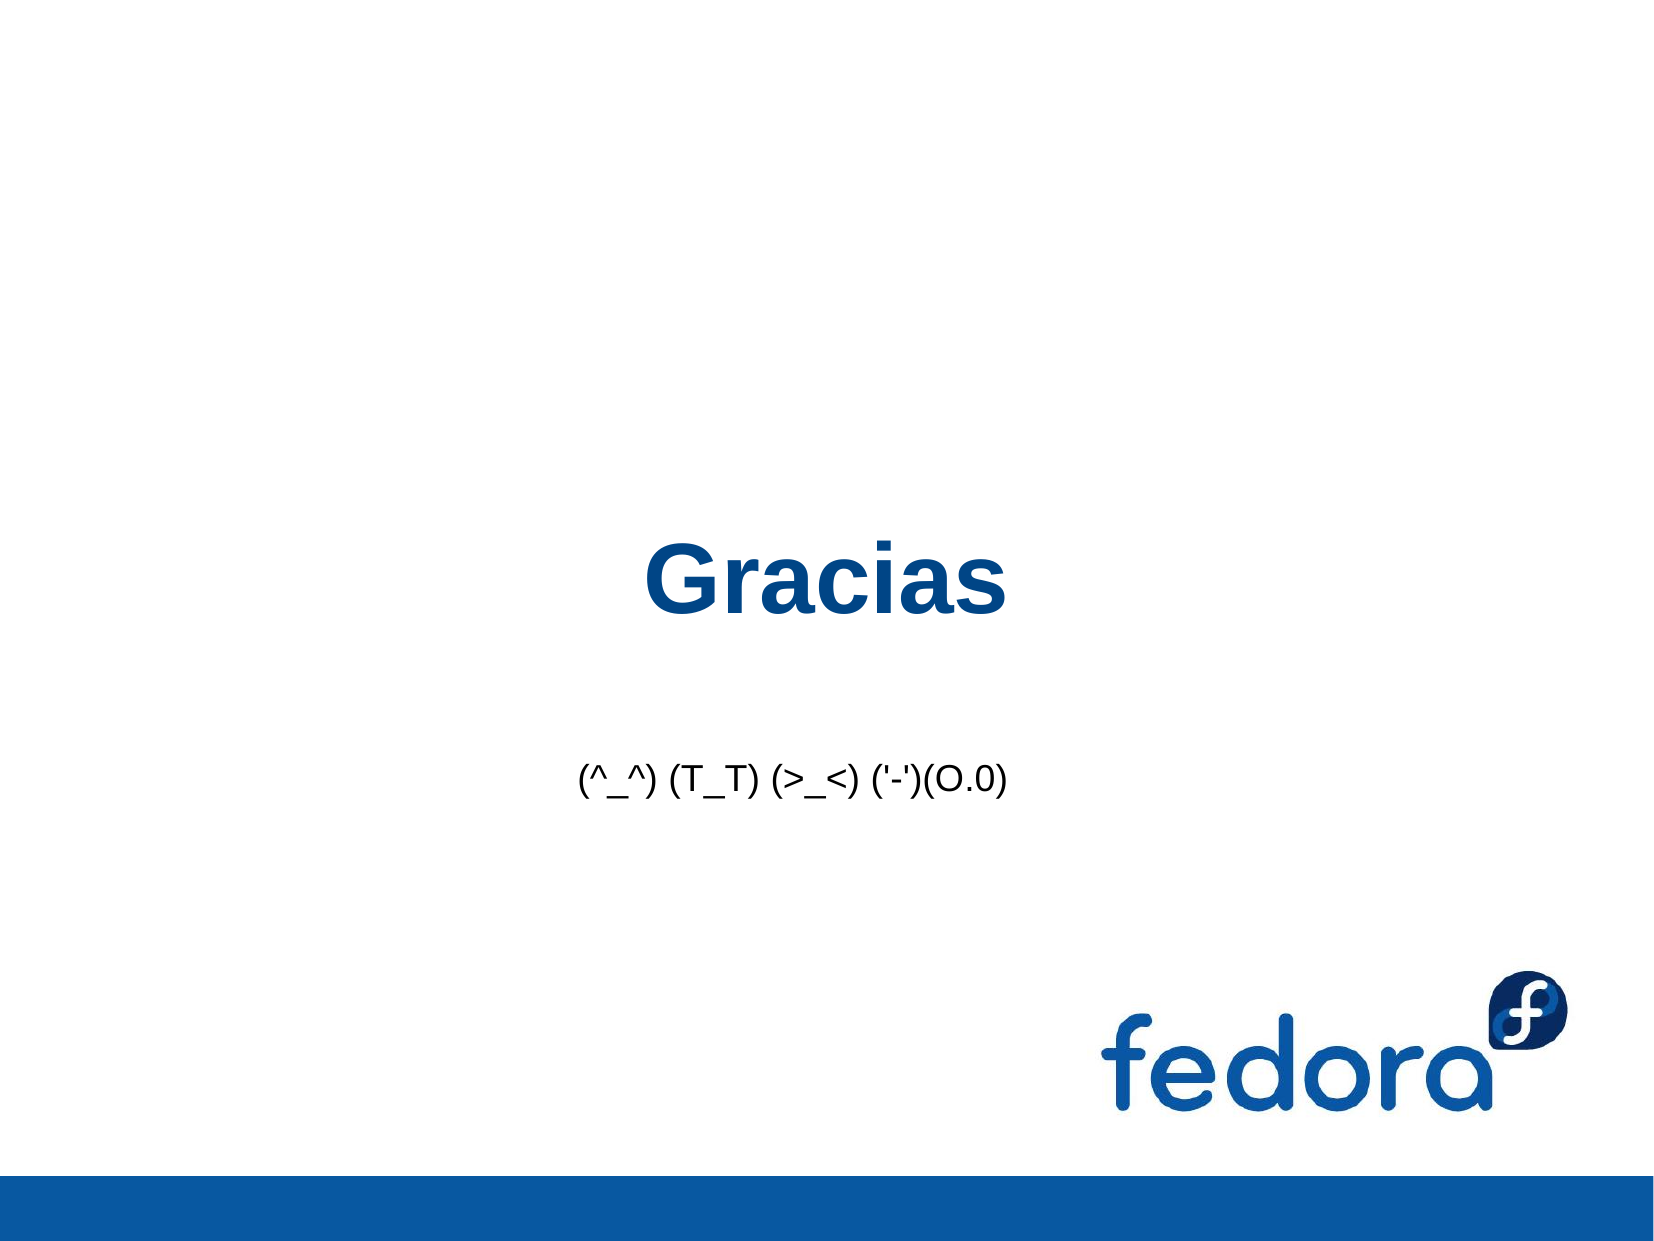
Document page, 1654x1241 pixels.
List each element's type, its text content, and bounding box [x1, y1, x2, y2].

text_box (^_^) (T_T) (>_<) ('-')(O.0) [562, 750, 1463, 807]
picture [1087, 958, 1576, 1125]
title Gracias [82, 49, 1571, 1109]
picture [0, 1176, 1654, 1241]
